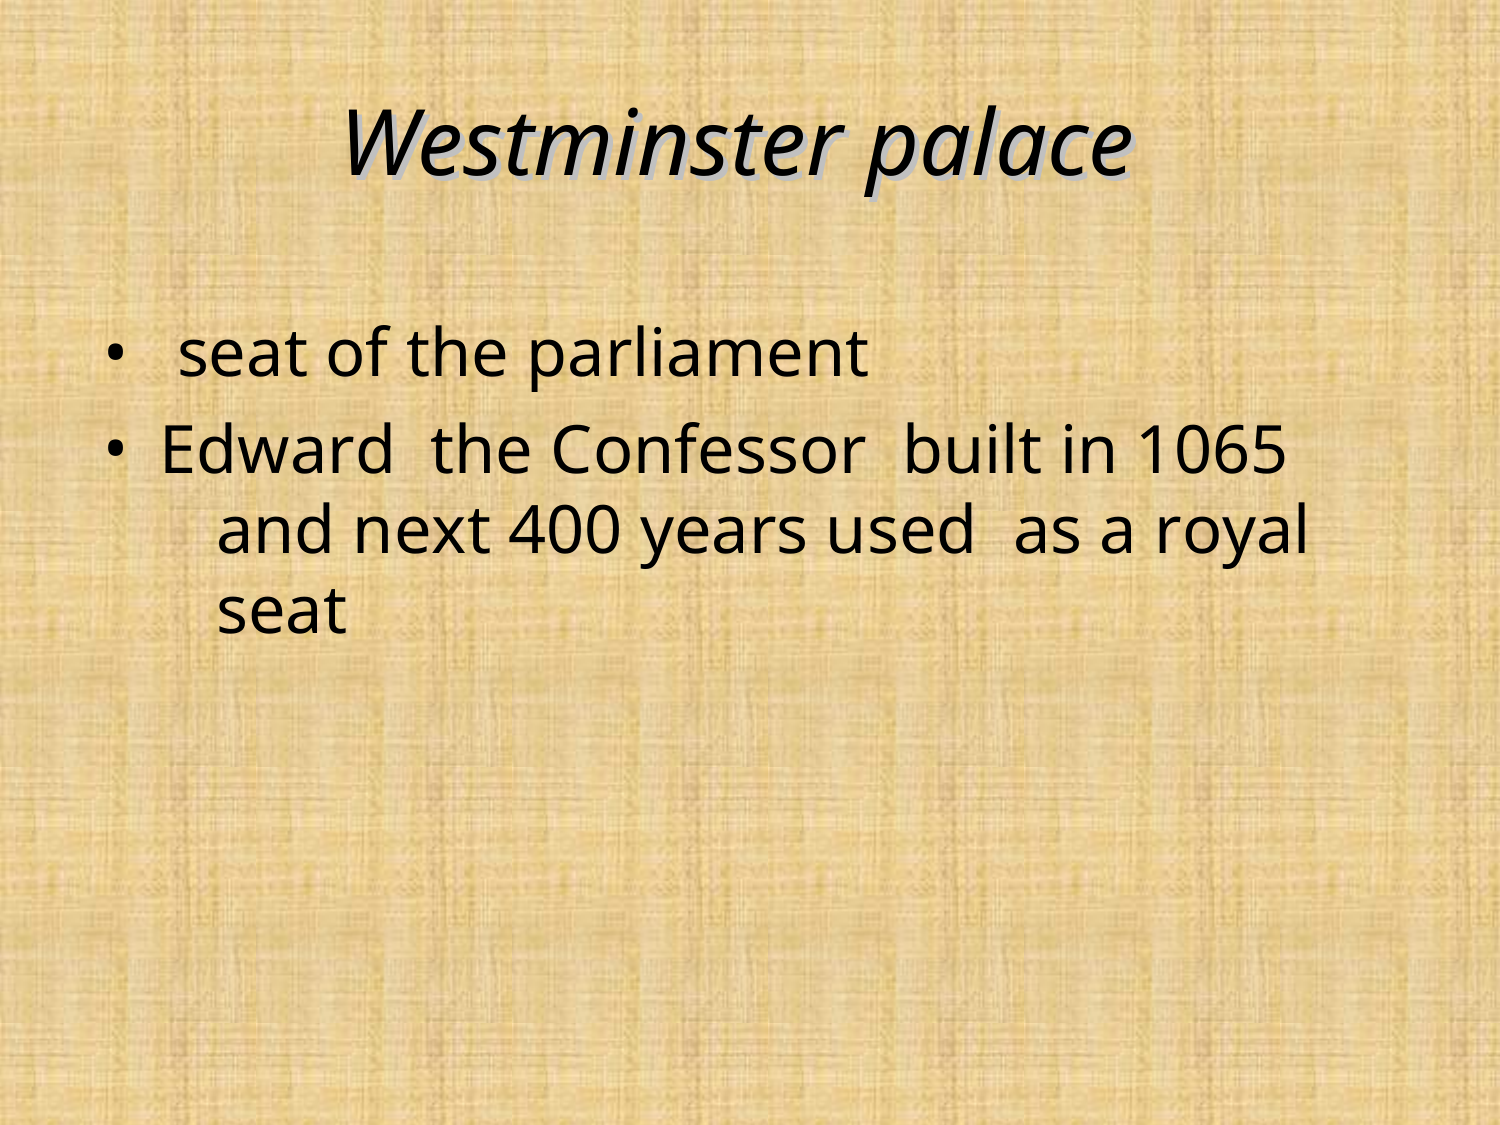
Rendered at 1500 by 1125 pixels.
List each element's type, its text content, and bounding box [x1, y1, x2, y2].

title Westminster palace [75, 45, 1426, 233]
list seat of the parliament Edward the Confessor built in 1065 and next 400 years used as a royal seat [88, 302, 1439, 1046]
